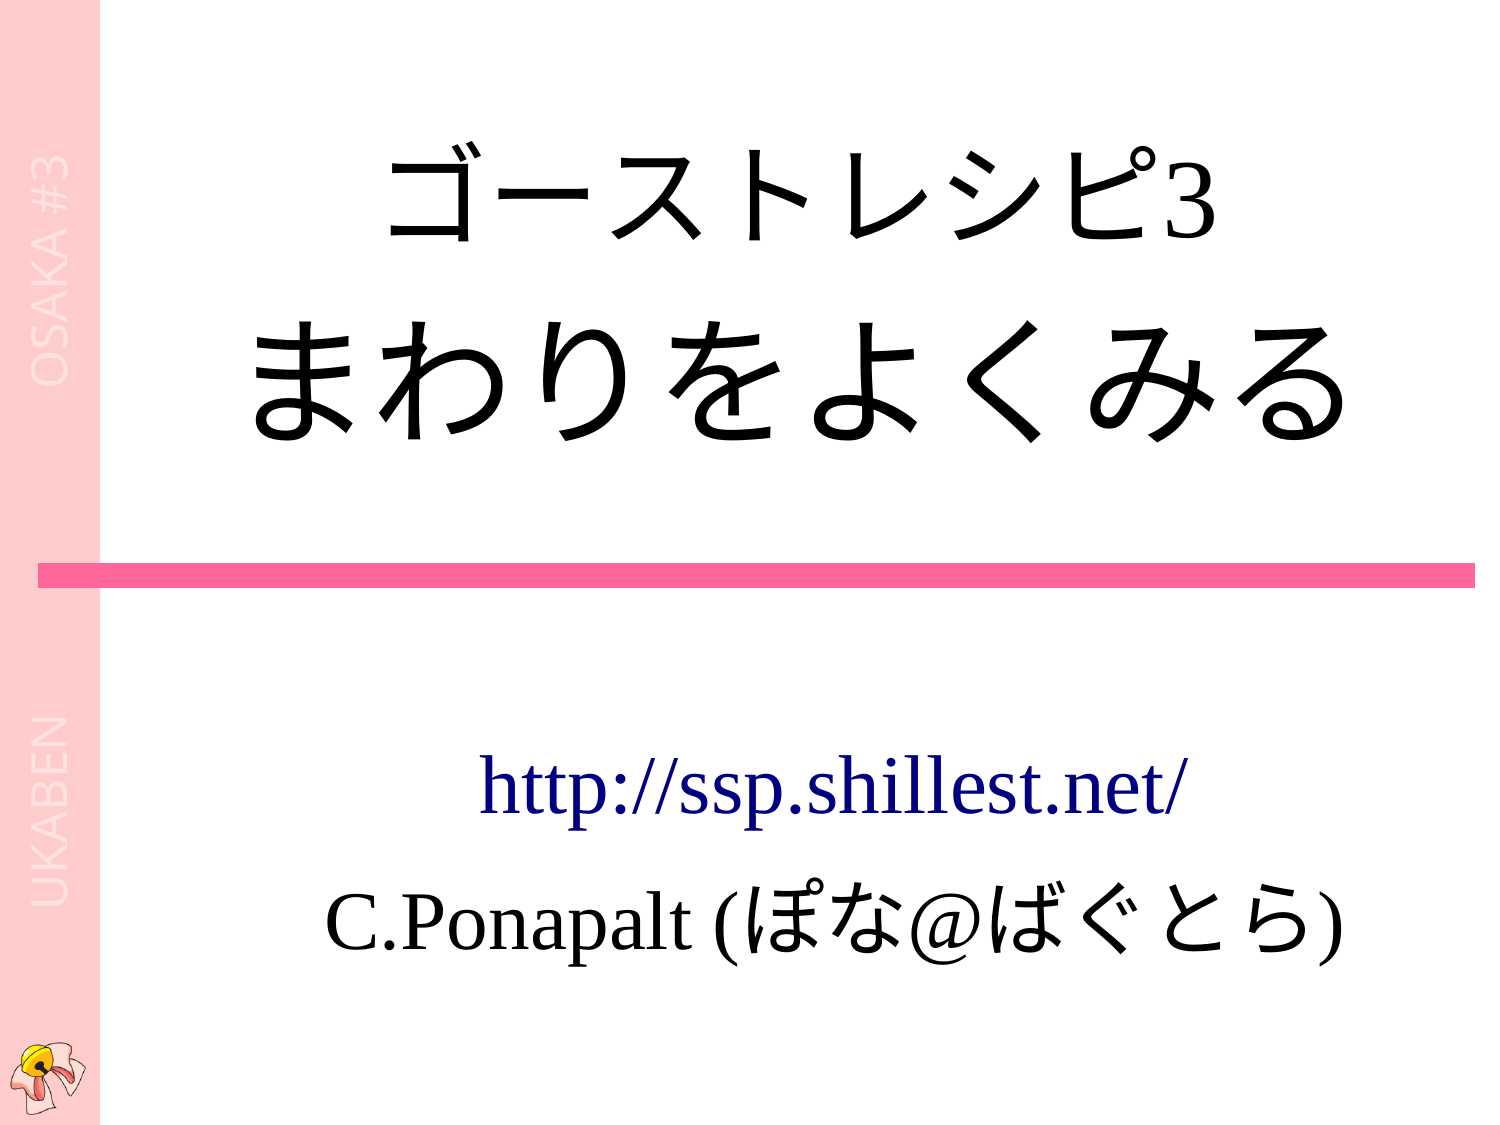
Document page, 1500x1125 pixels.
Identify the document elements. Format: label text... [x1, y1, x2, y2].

picture [10, 1042, 86, 1115]
title ゴーストレシピ3 まわりをよくみる [118, 42, 1477, 540]
subtitle http://ssp.shillest.net/ C.Ponapalt (ぽな@ばぐとら) [118, 620, 1477, 1093]
